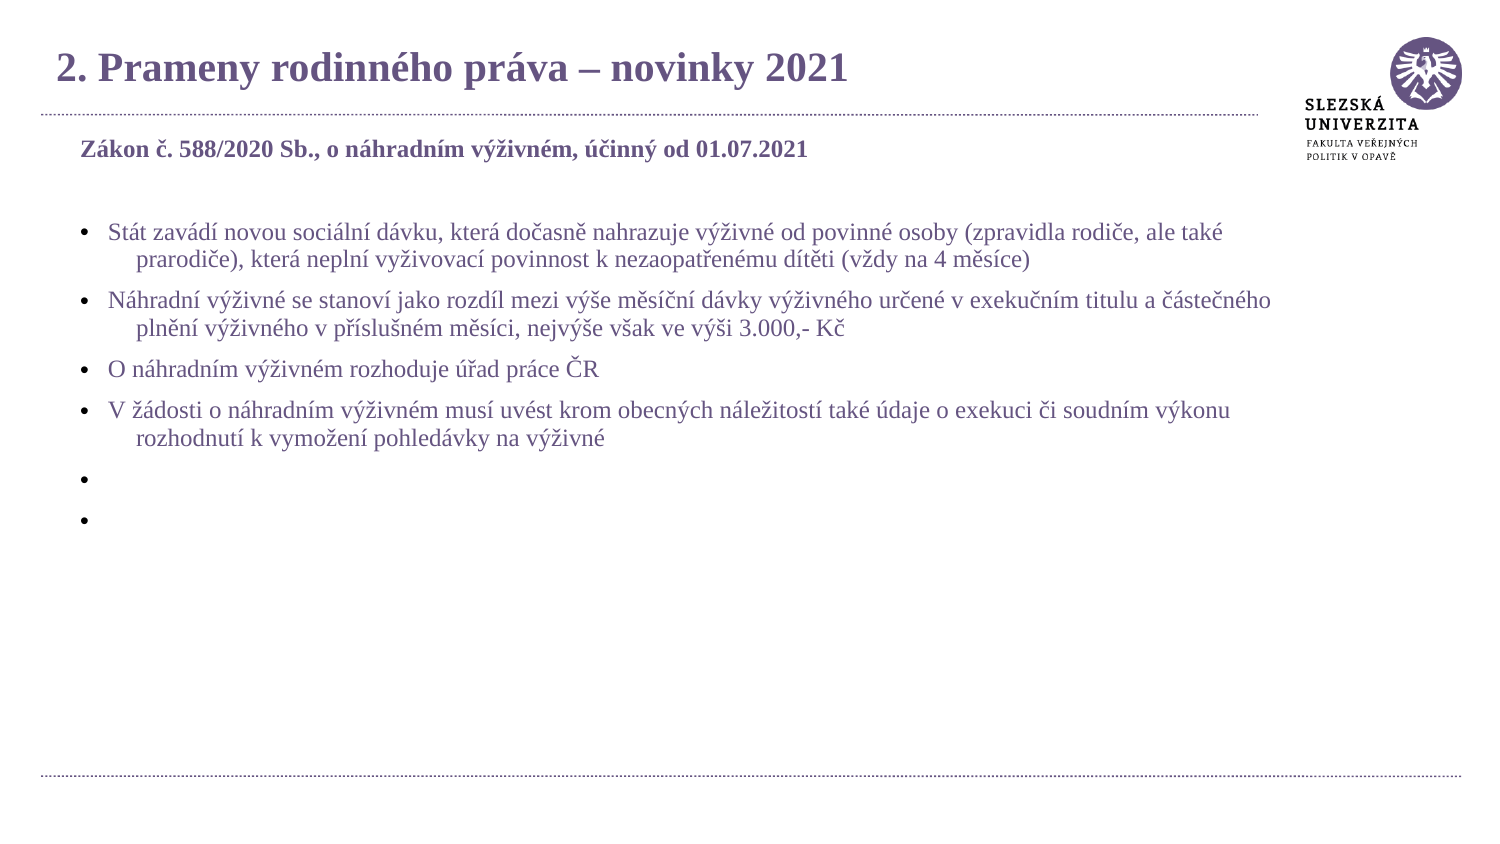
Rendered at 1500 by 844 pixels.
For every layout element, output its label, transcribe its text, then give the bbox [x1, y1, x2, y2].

text_box Zákon č. 588/2020 Sb., o náhradním výživném, účinný od 01.07.2021 Stát zavádí novou sociální dávku, která dočasně nahrazuje výživné od povinné osoby (zpravidla rodiče, ale také prarodiče), která neplní vyživovací povinnost k nezaopatřenému dítěti (vždy na 4 měsíce) Náhradní výživné se stanoví jako rozdíl mezi výše měsíční dávky výživného určené v exekučním titulu a částečného plnění výživného v příslušném měsíci, nejvýše však ve výši 3.000,- Kč O náhradním výživném rozhoduje úřad práce ČR V žádosti o náhradním výživném musí uvést krom obecných náležitostí také údaje o exekuci či soudním výkonu rozhodnutí k vymožení pohledávky na výživné [64, 128, 1340, 784]
title 2. Prameny rodinného práva – novinky 2021 [41, 32, 1102, 116]
